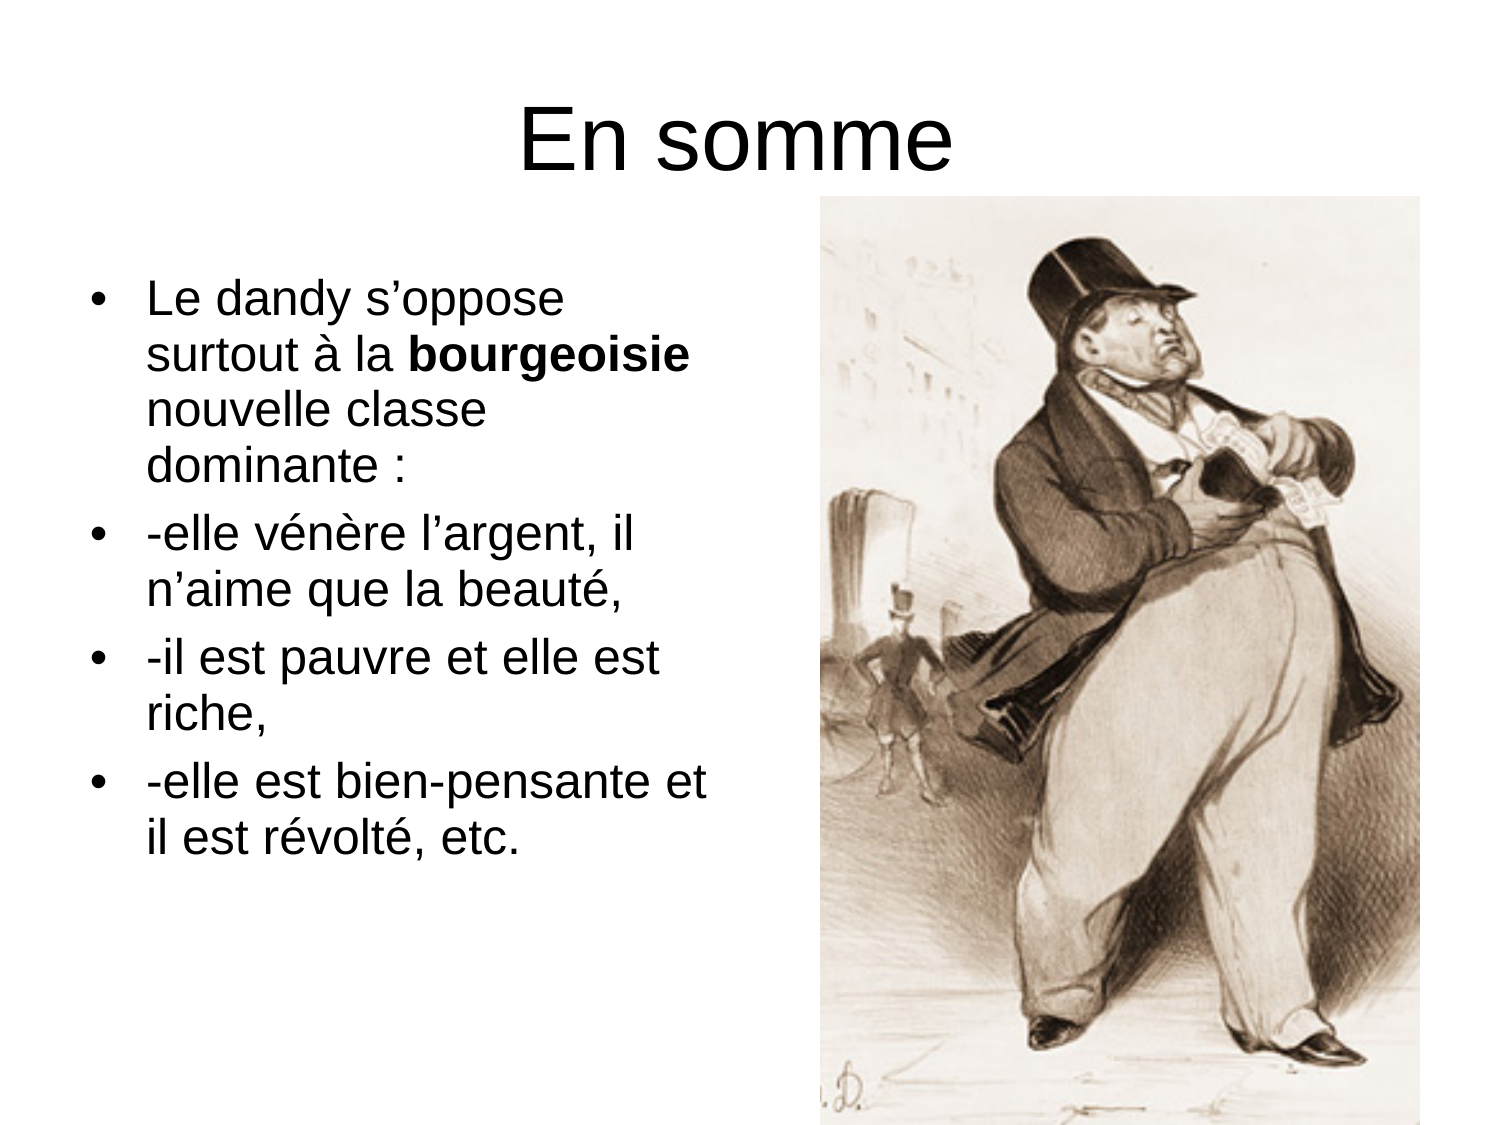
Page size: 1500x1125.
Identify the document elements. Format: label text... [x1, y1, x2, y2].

list Le dandy s’oppose surtout à la bourgeoisie nouvelle classe dominante : -elle vénère l’argent, il n’aime que la beauté, -il est pauvre et elle est riche, -elle est bien-pensante et il est révolté, etc. [75, 262, 738, 1006]
picture [820, 196, 1420, 1125]
title En somme [75, 45, 1426, 233]
